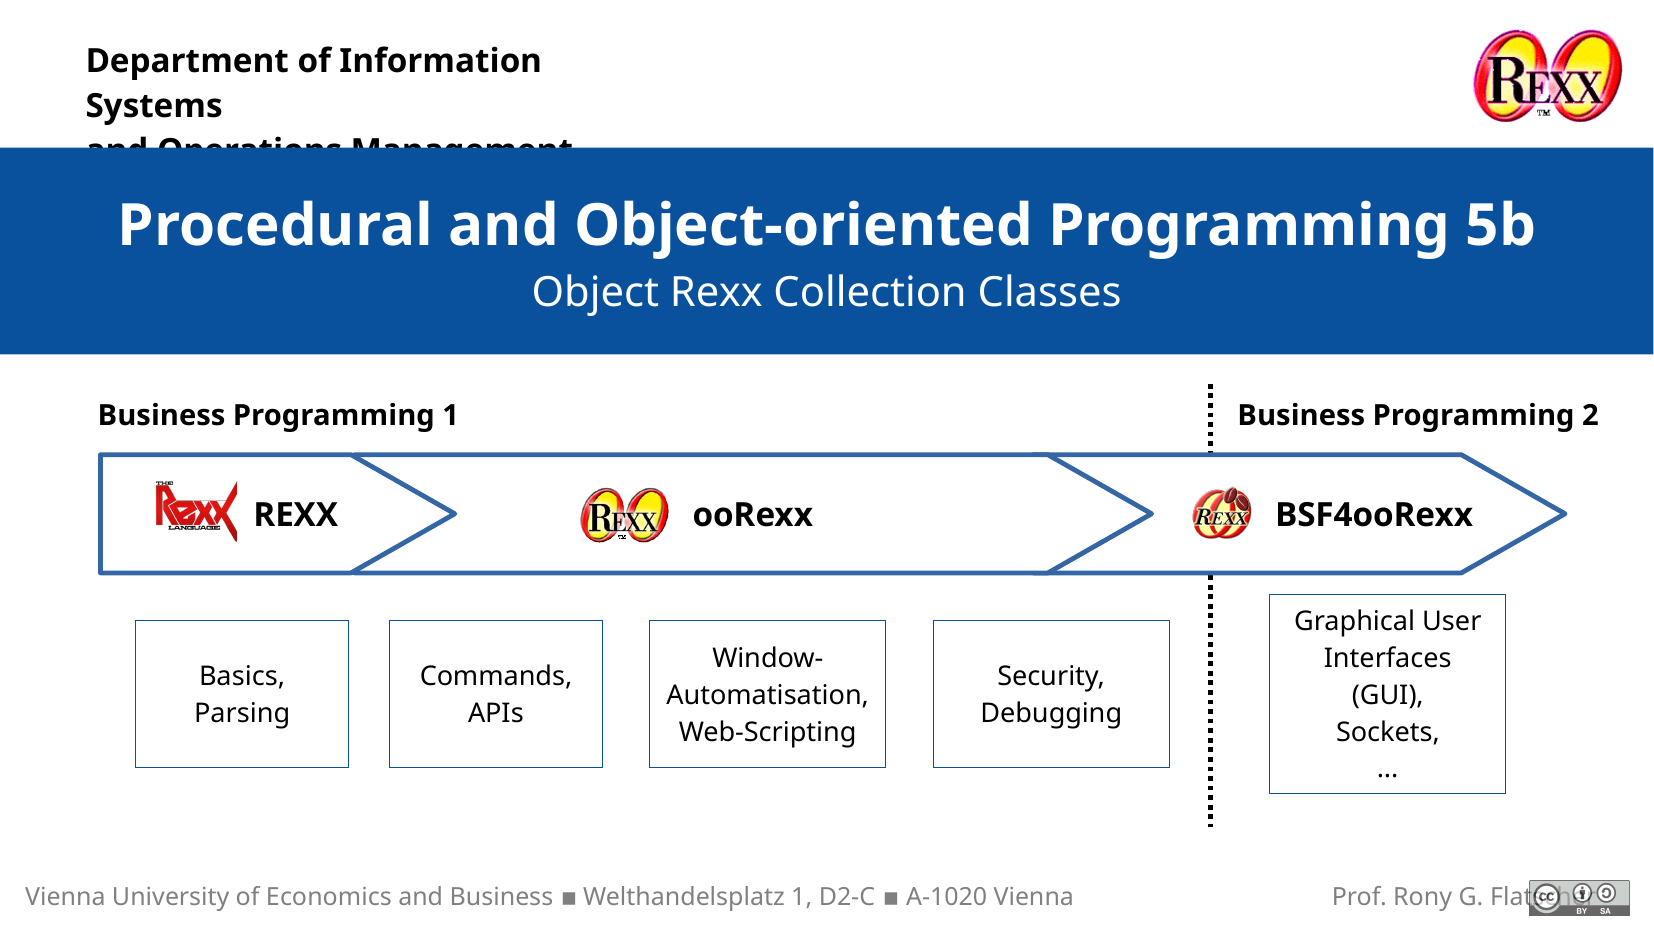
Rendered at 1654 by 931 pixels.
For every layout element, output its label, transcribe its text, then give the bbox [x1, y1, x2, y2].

text_box Business Programming 1 [82, 386, 514, 440]
title Procedural and Object-oriented Programming 5b Object Rexx Collection Classes [0, 147, 1654, 355]
picture [153, 476, 237, 548]
text_box Commands, APIs [389, 620, 603, 768]
text_box Basics, Parsing [135, 620, 349, 768]
text_box BSF4ooRexx [1049, 454, 1566, 573]
text_box Security, Debugging [933, 620, 1170, 768]
picture [578, 484, 670, 544]
picture [1470, 24, 1625, 125]
picture [1192, 484, 1252, 544]
title Classification Tree [1529, 880, 1630, 916]
text_box Window-Automatisation, Web-Scripting [649, 620, 886, 768]
text_box Graphical User Interfaces (GUI), Sockets, ... [1269, 616, 1506, 772]
text_box REXX [100, 454, 455, 573]
text_box ooRexx [354, 454, 1152, 573]
text_box Business Programming 2 [1222, 386, 1654, 440]
